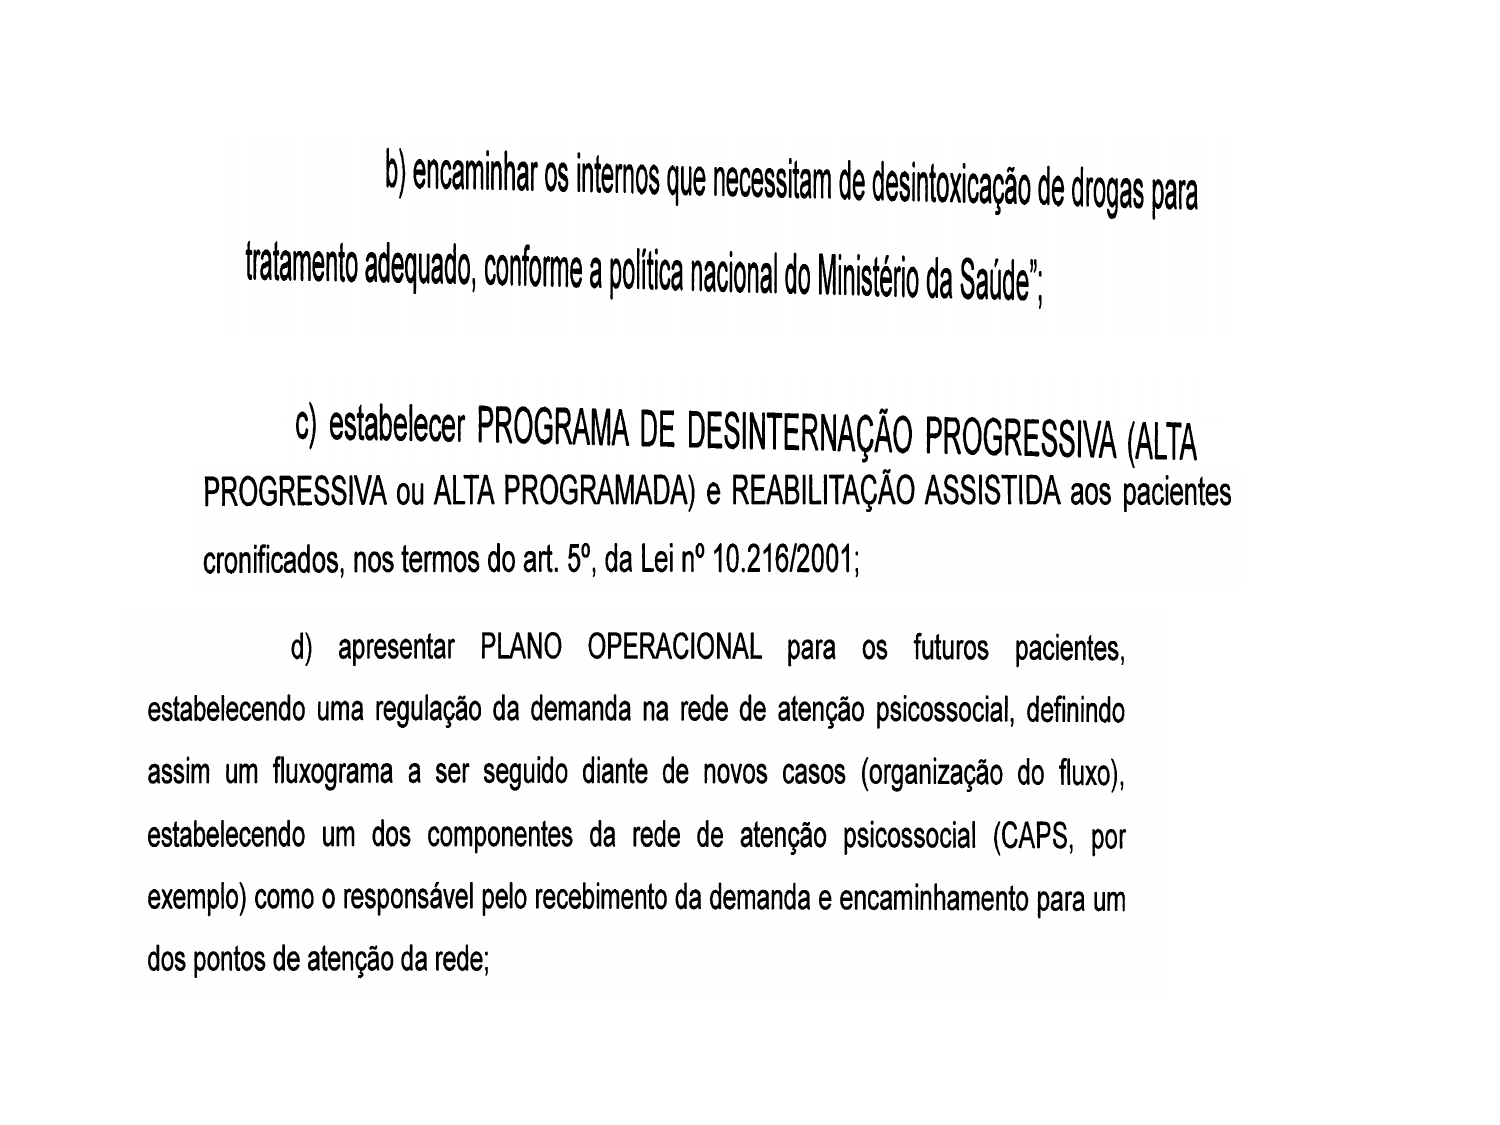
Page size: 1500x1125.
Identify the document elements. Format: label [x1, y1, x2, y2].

picture [218, 137, 1229, 341]
picture [123, 609, 1164, 999]
picture [194, 373, 1245, 587]
